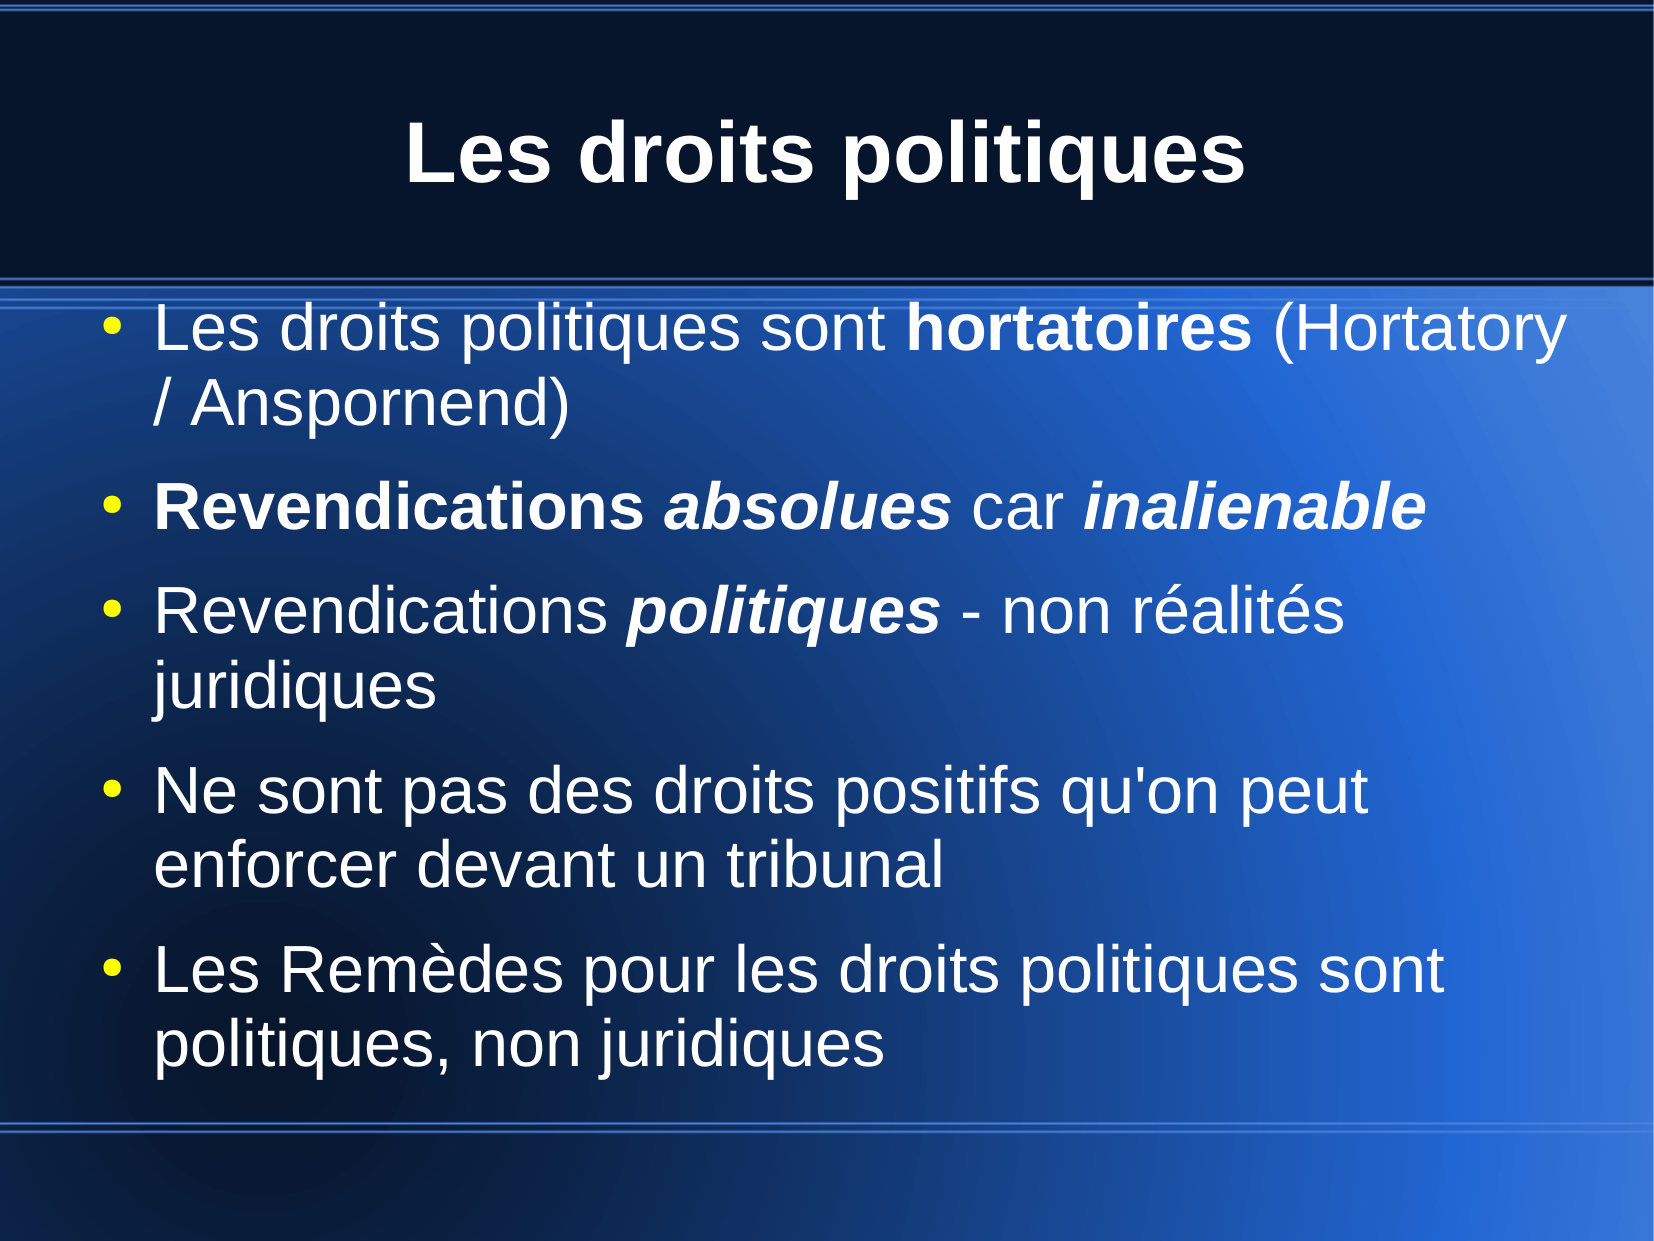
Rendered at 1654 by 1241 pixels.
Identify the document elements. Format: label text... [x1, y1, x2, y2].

picture [0, 0, 1654, 1241]
title Les droits politiques [82, 49, 1571, 257]
list Les droits politiques sont hortatoires (Hortatory / Anspornend) Revendications absolues car inalienable Revendications politiques - non réalités juridiques Ne sont pas des droits positifs qu'on peut enforcer devant un tribunal Les Remèdes pour les droits politiques sont politiques, non juridiques [82, 290, 1571, 1186]
